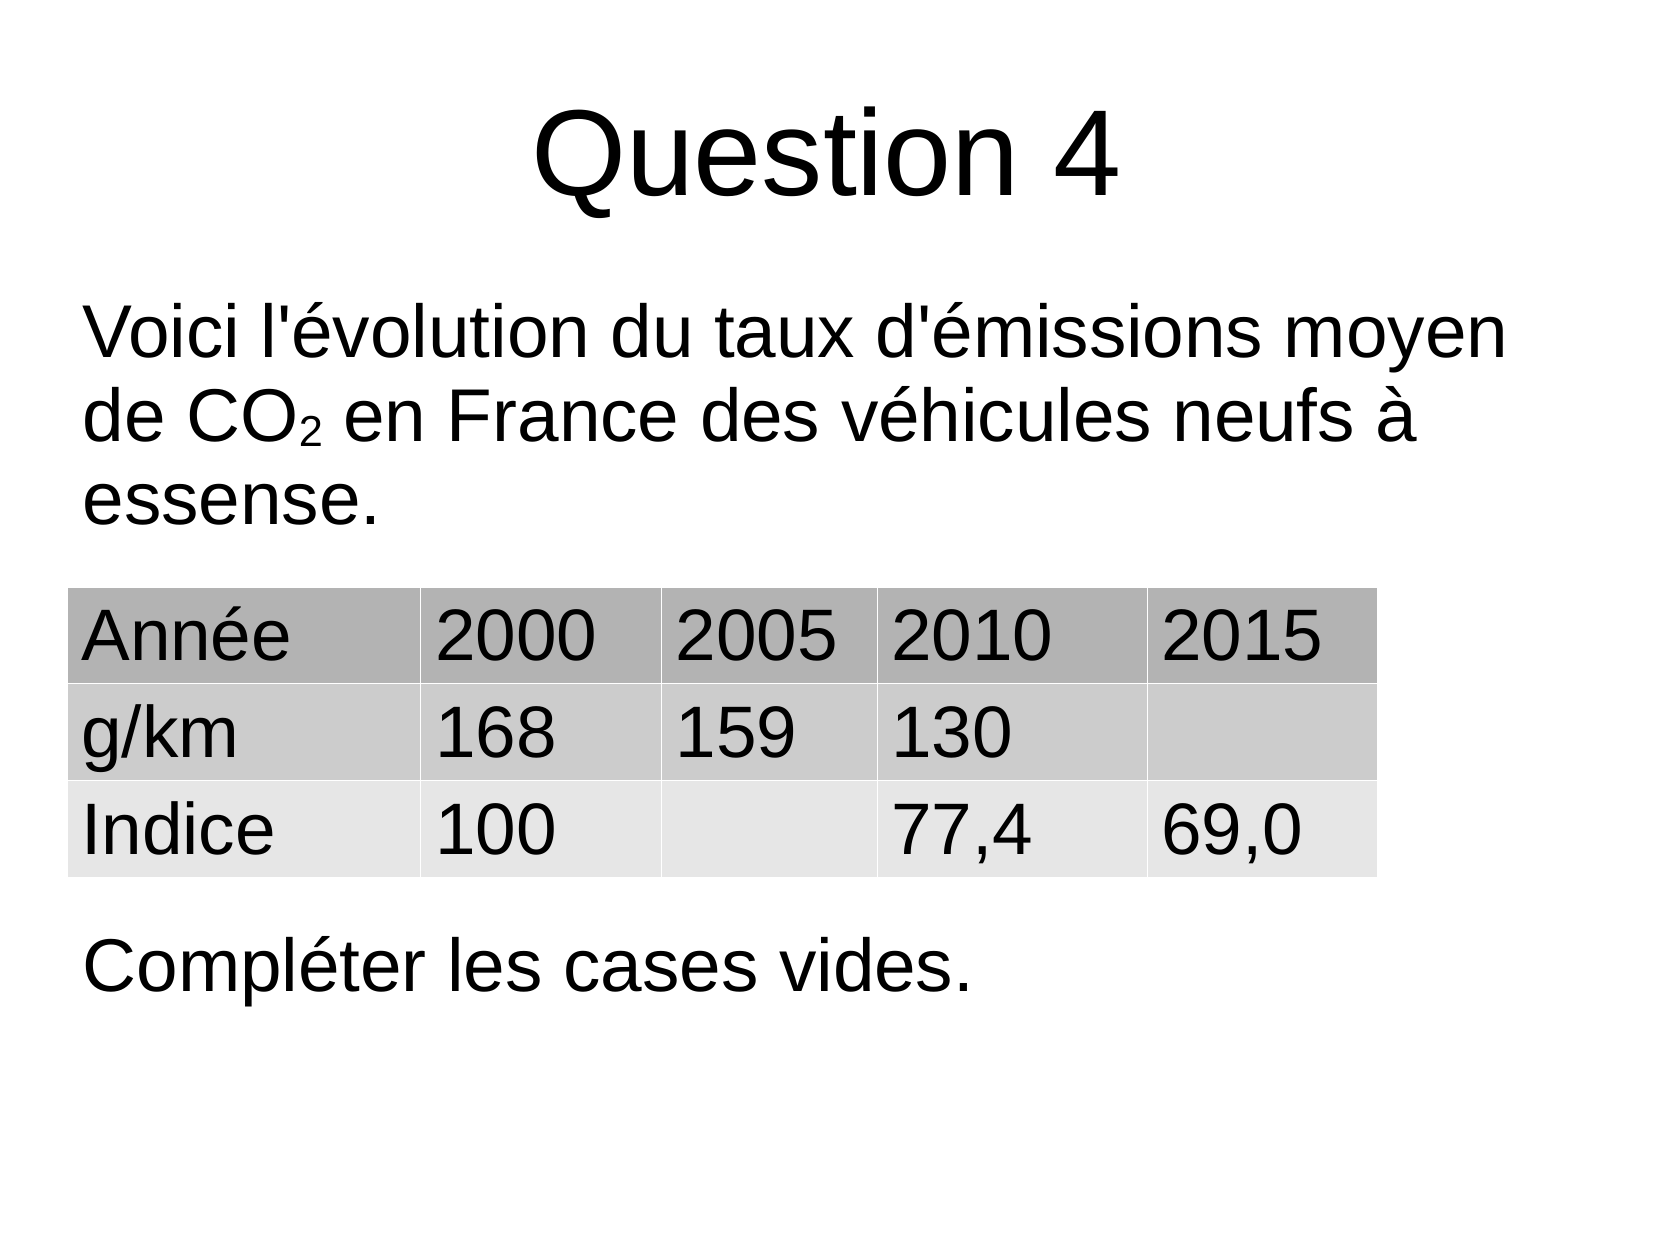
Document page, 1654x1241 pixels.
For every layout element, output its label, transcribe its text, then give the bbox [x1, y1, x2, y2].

table_header 2005 [662, 588, 877, 683]
table_cell [662, 781, 877, 877]
table_cell 130 [878, 684, 1147, 780]
table_header 2000 [421, 588, 661, 683]
title Question 4 [82, 49, 1571, 257]
list Voici l'évolution du taux d'émissions moyen de CO2 en France des véhicules neufs à essense. Compléter les cases vides. [82, 290, 1571, 1010]
table_cell g/km [68, 684, 420, 780]
table_cell [1148, 684, 1377, 780]
table_cell 100 [421, 781, 661, 877]
table_header Année [68, 588, 420, 683]
table_cell Indice [68, 781, 420, 877]
table_cell 77,4 [878, 781, 1147, 877]
table_cell 69,0 [1148, 781, 1377, 877]
table_header 2015 [1148, 588, 1377, 683]
table_cell 159 [662, 684, 877, 780]
table_header 2010 [878, 588, 1147, 683]
table_cell 168 [421, 684, 661, 780]
